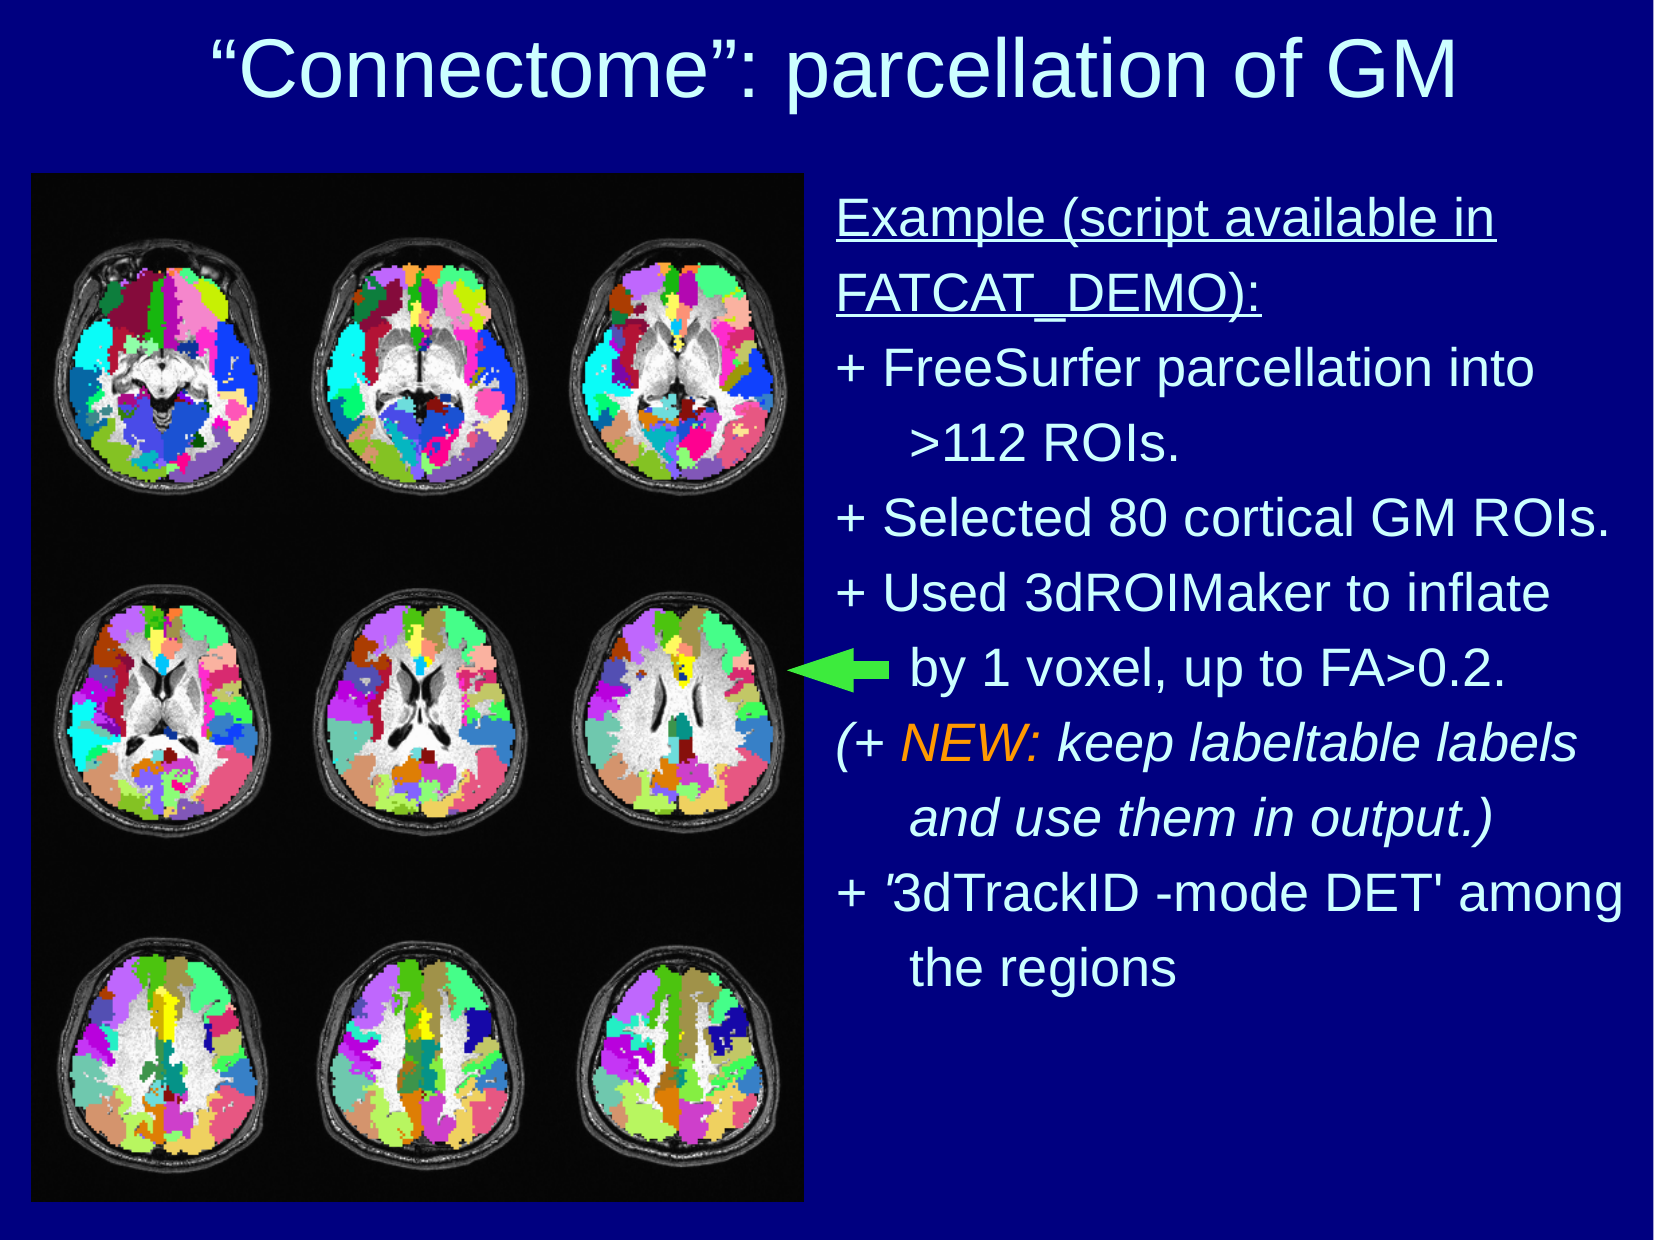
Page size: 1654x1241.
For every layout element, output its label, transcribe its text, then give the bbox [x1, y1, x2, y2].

picture [31, 173, 804, 1202]
title “Connectome”: parcellation of GM [35, 1, 1636, 137]
text_box Example (script available in FATCAT_DEMO): + FreeSurfer parcellation into >112 ROIs. + Selected 80 cortical GM ROIs. + Used 3dROIMaker to inflate by 1 voxel, up to FA>0.2. (+ NEW: keep labeltable labels and use them in output.) + '3dTrackID -mode DET' among the regions [820, 165, 1639, 1006]
